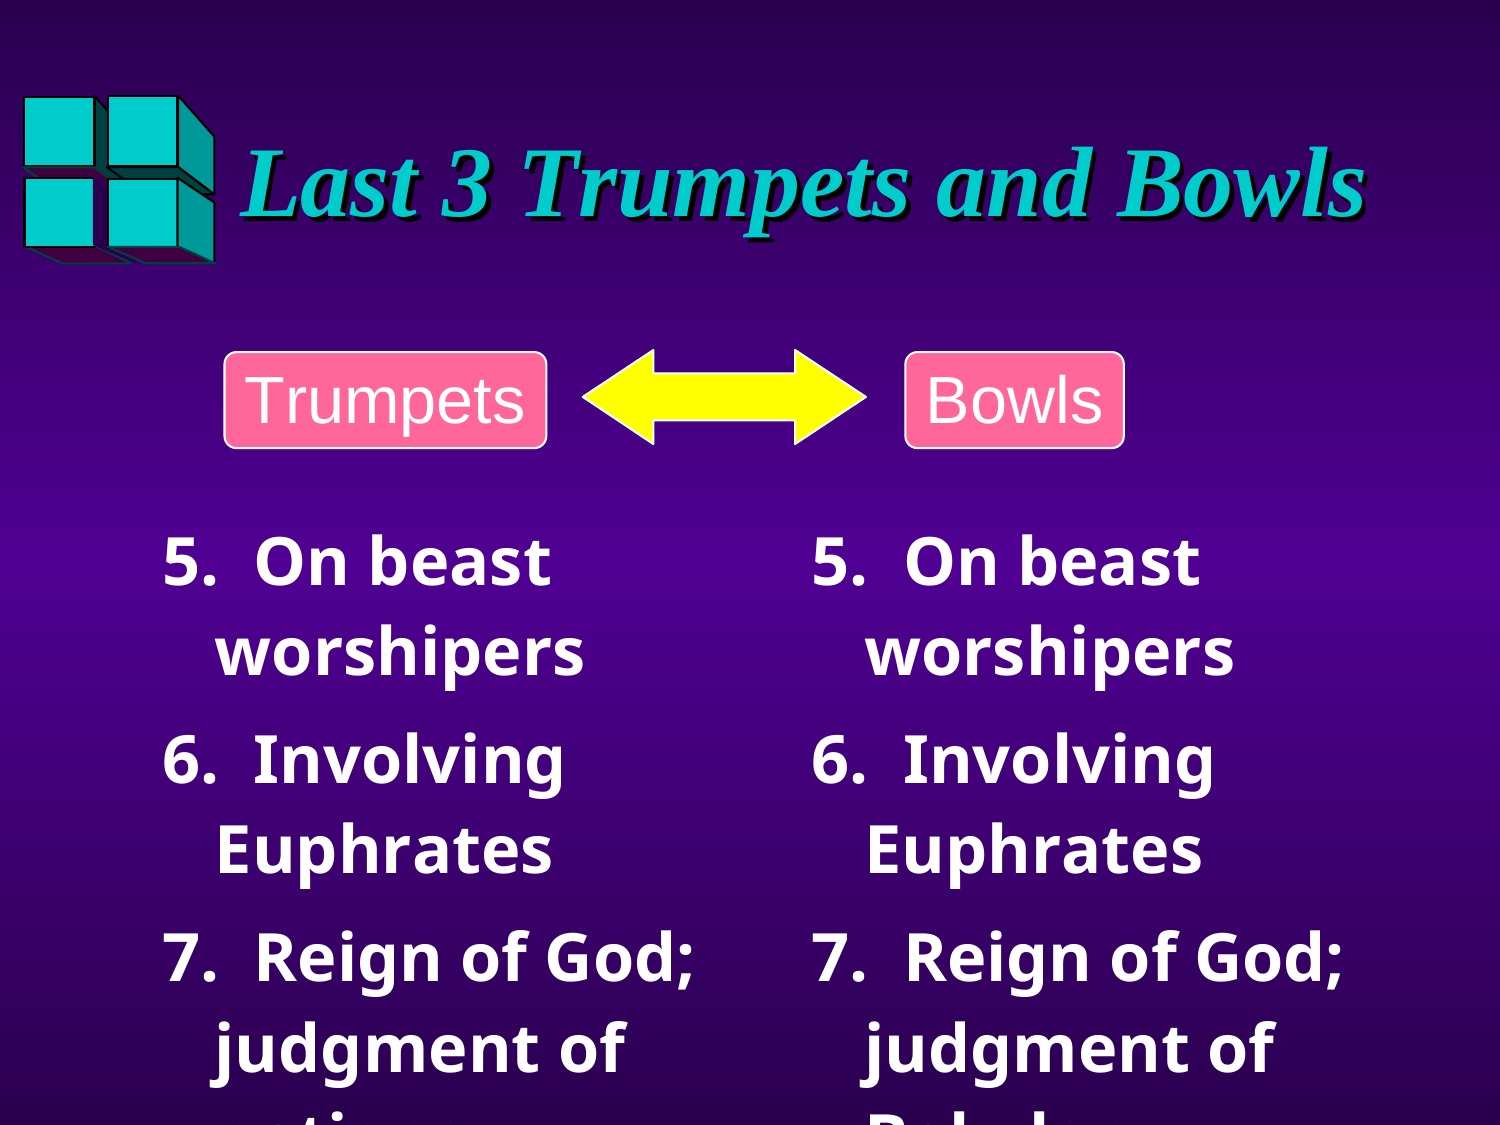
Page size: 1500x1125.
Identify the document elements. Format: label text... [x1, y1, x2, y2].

text_box [582, 350, 866, 445]
list 5. On beast worshipers 6. Involving Euphrates 7. Reign of God; judgment of Babylon [816, 506, 1466, 1104]
list 5. On beast worshipers 6. Involving Euphrates 7. Reign of God; judgment of nations [147, 506, 816, 1104]
title Last 3 Trumpets and Bowls [224, 78, 1388, 288]
text_box Bowls [905, 352, 1124, 449]
text_box Trumpets [224, 352, 547, 449]
